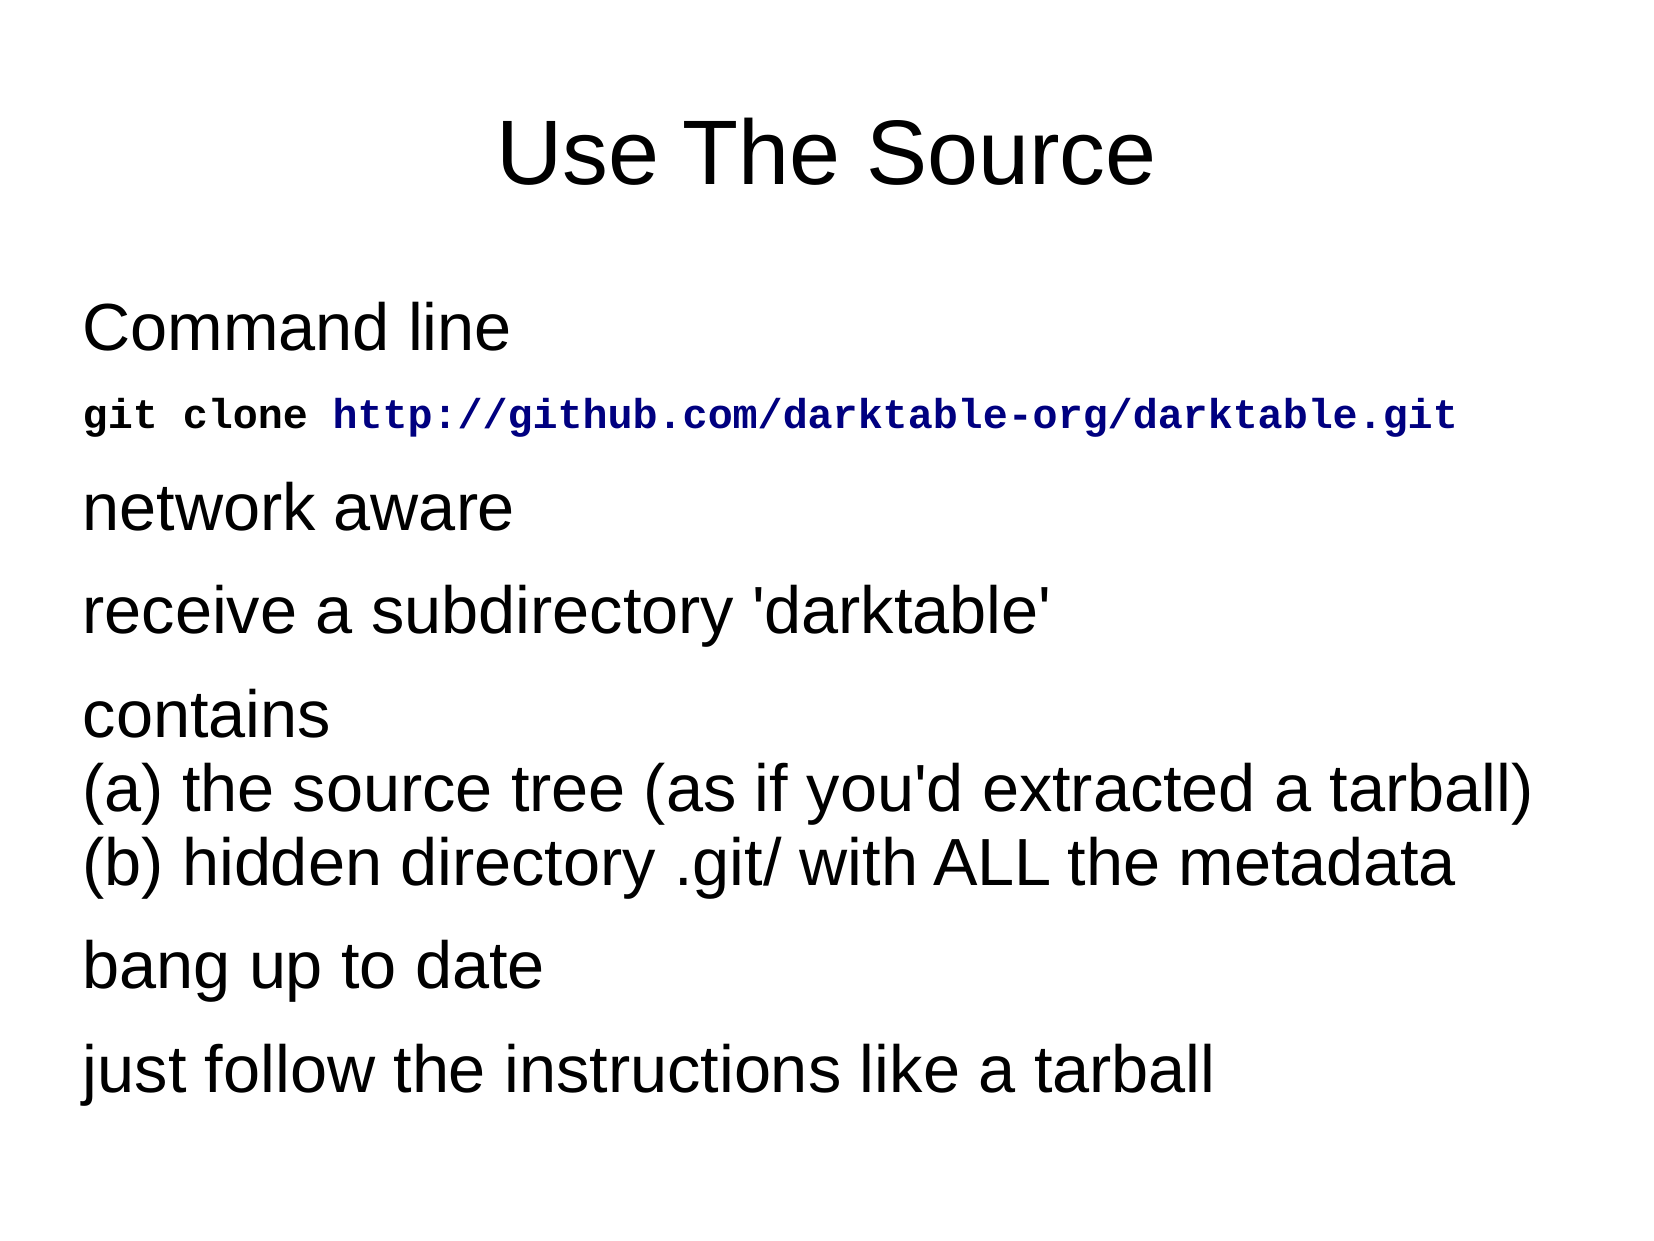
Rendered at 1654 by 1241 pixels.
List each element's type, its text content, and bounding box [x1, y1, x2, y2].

list Command line git clone http://github.com/darktable-org/darktable.git network aware receive a subdirectory 'darktable' contains (a) the source tree (as if you'd extracted a tarball) (b) hidden directory .git/ with ALL the metadata bang up to date just follow the instructions like a tarball [82, 290, 1571, 1186]
title Use The Source [82, 49, 1571, 257]
